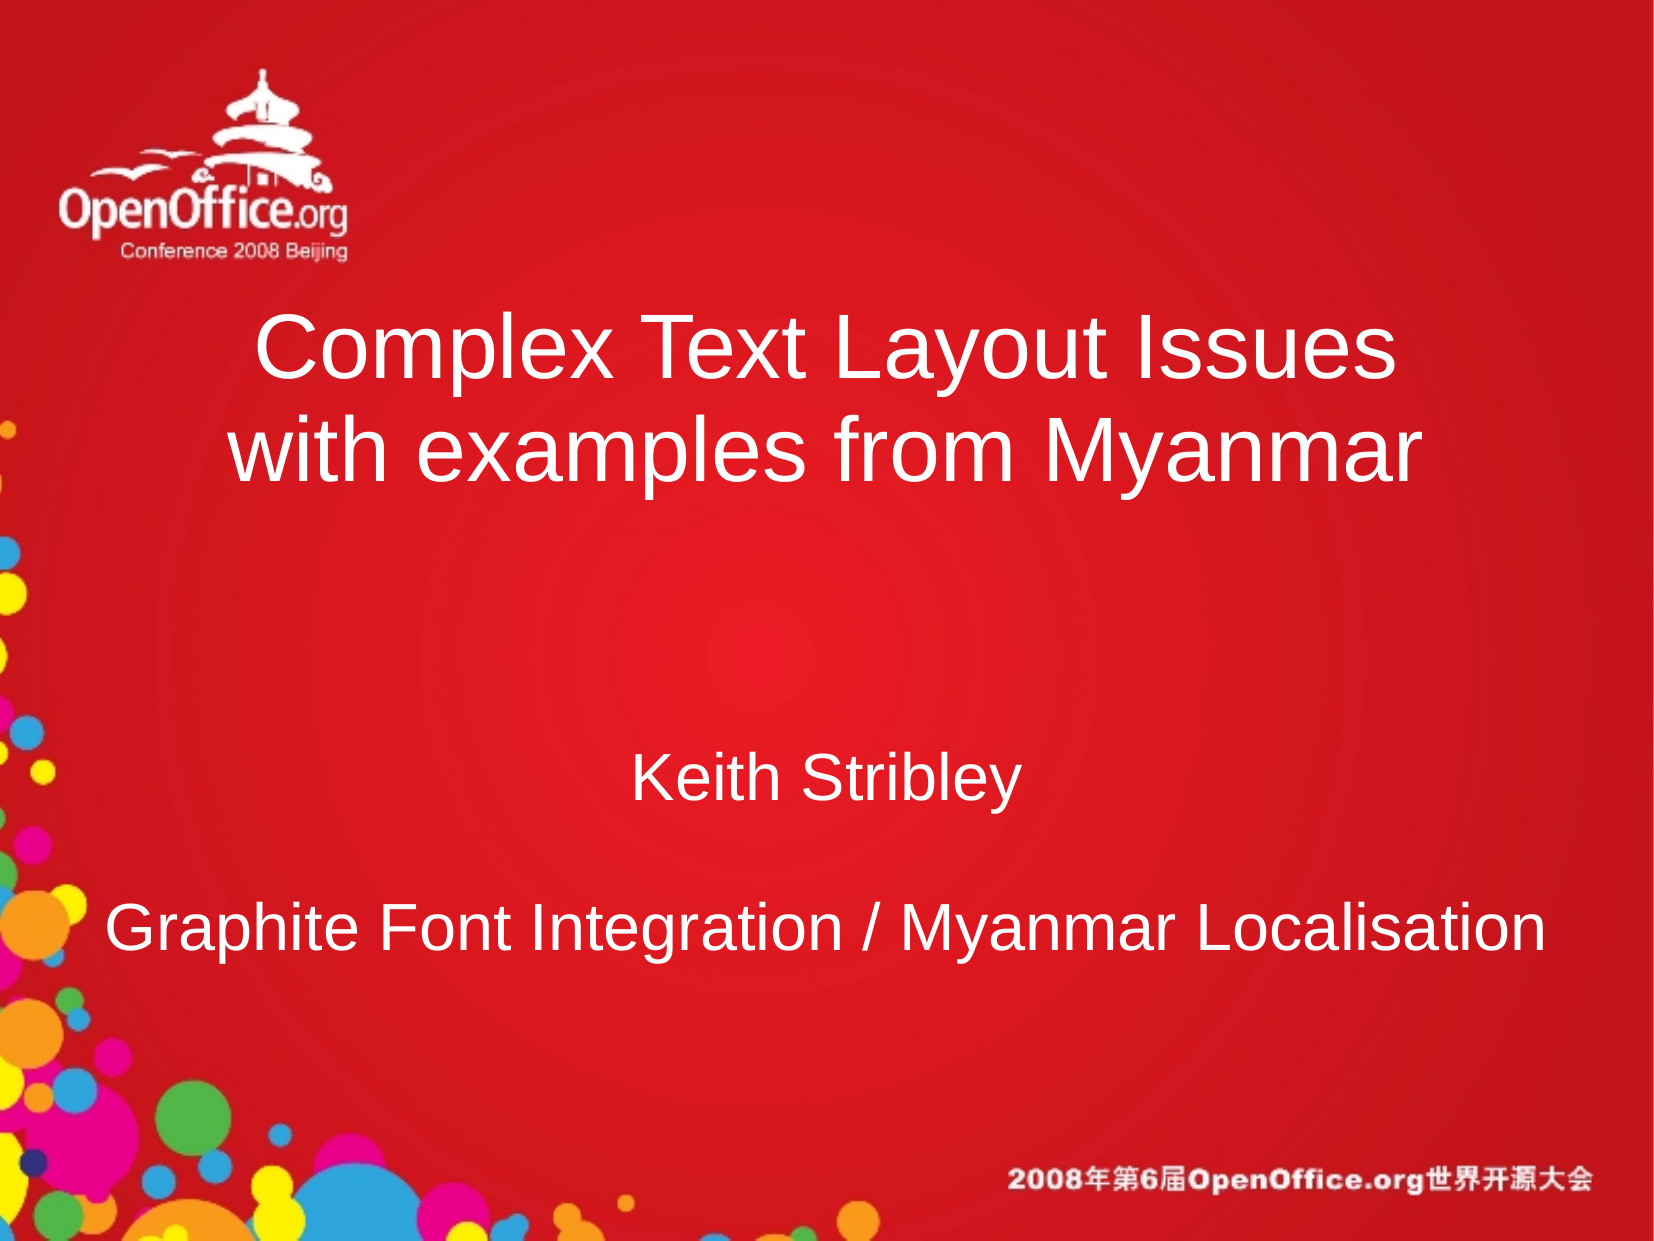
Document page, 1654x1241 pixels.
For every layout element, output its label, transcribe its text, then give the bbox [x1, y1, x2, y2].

subtitle Keith Stribley Graphite Font Integration / Myanmar Localisation [82, 535, 1571, 1094]
picture [0, 0, 1654, 1241]
title Complex Text Layout Issues with examples from Myanmar [82, 295, 1571, 502]
